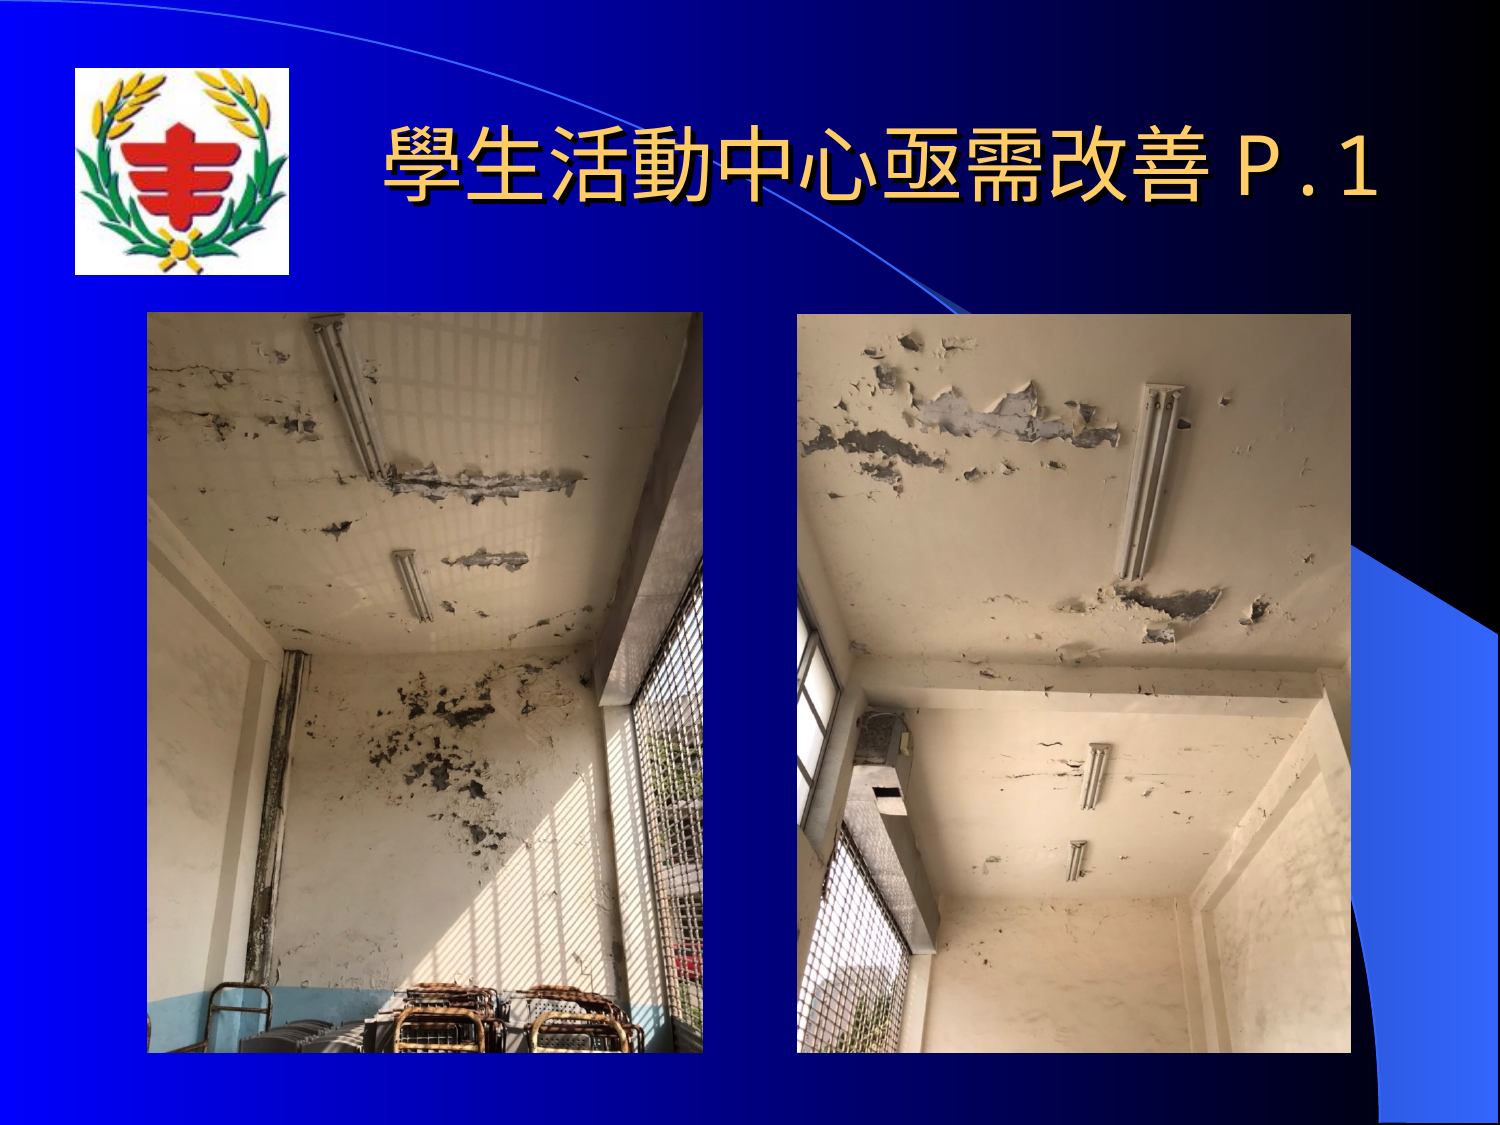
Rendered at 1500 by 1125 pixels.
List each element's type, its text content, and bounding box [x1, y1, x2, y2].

title 學生活動中心亟需改善P.1 [324, 79, 1440, 263]
picture [797, 314, 1351, 1053]
picture [75, 68, 289, 275]
picture [147, 312, 703, 1053]
